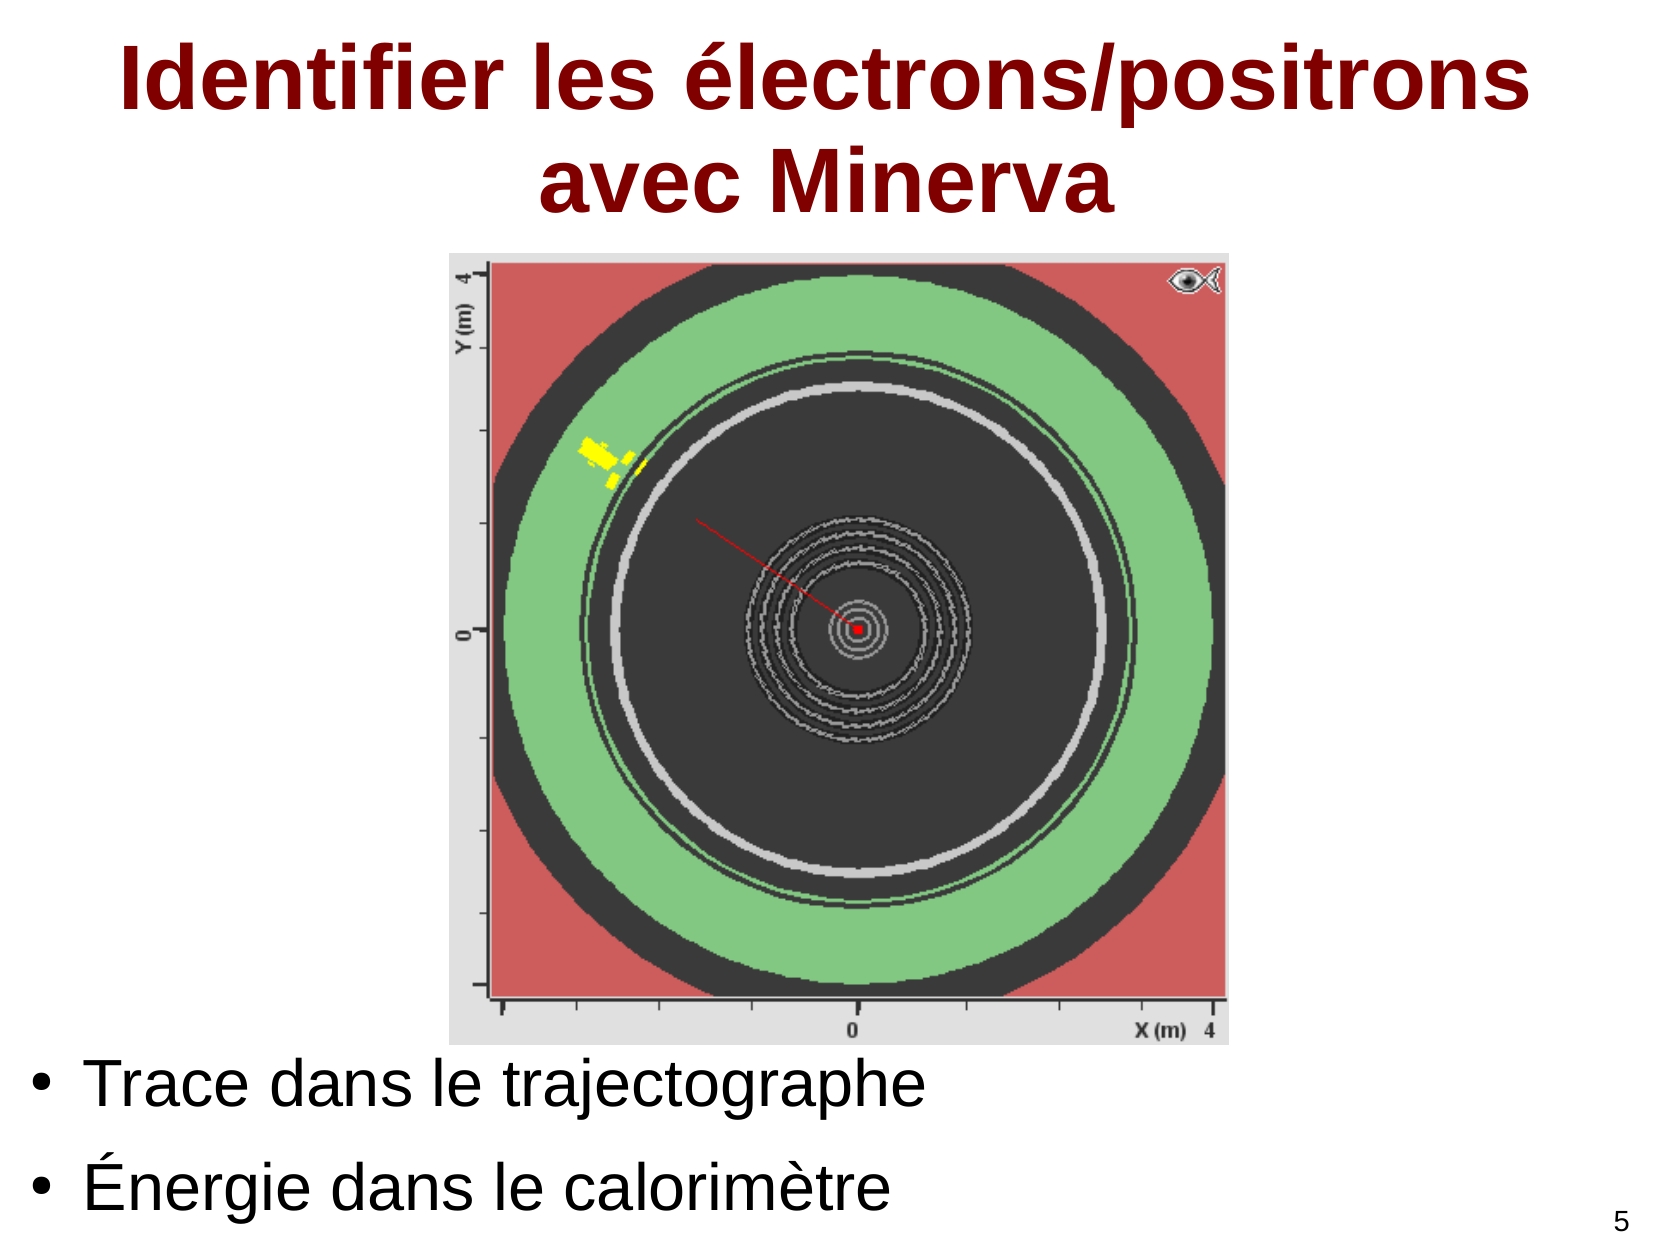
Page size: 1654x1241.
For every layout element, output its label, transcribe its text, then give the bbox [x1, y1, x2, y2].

title Identifier les électrons/positrons avec Minerva [82, 25, 1571, 233]
picture [449, 253, 1229, 1046]
list Trace dans le trajectographe Énergie dans le calorimètre [11, 1046, 1382, 1241]
